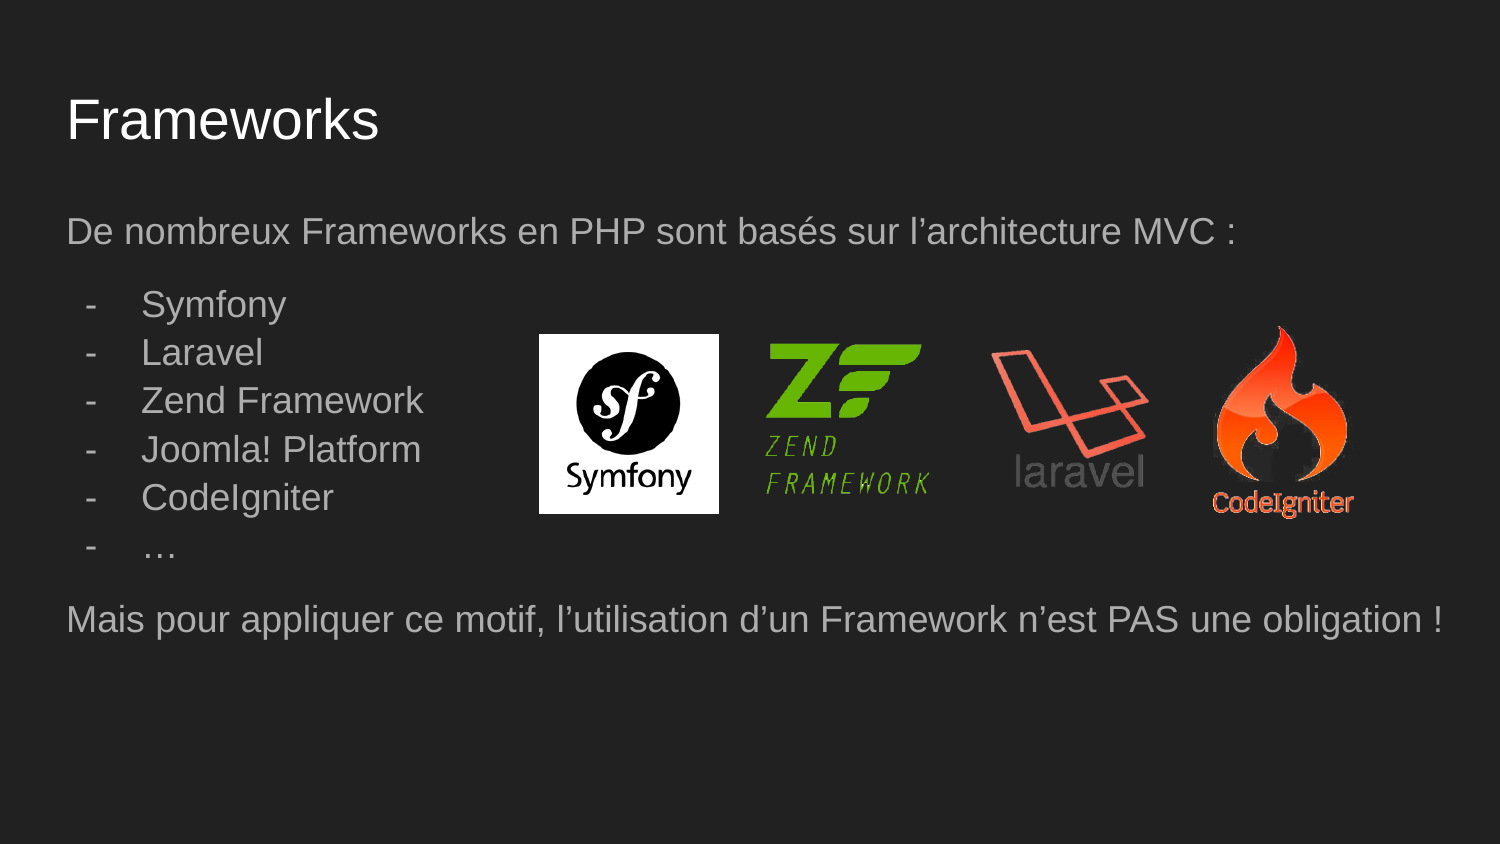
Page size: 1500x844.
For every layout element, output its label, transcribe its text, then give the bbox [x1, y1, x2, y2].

picture [1213, 325, 1354, 519]
title Frameworks [51, 72, 1449, 167]
list De nombreux Frameworks en PHP sont basés sur l’architecture MVC : Symfony Laravel Zend Framework Joomla! Platform CodeIgniter … Mais pour appliquer ce motif, l’utilisation d’un Framework n’est PAS une obligation ! [51, 189, 1479, 750]
picture [969, 315, 1183, 529]
picture [746, 327, 940, 521]
picture [539, 334, 719, 514]
